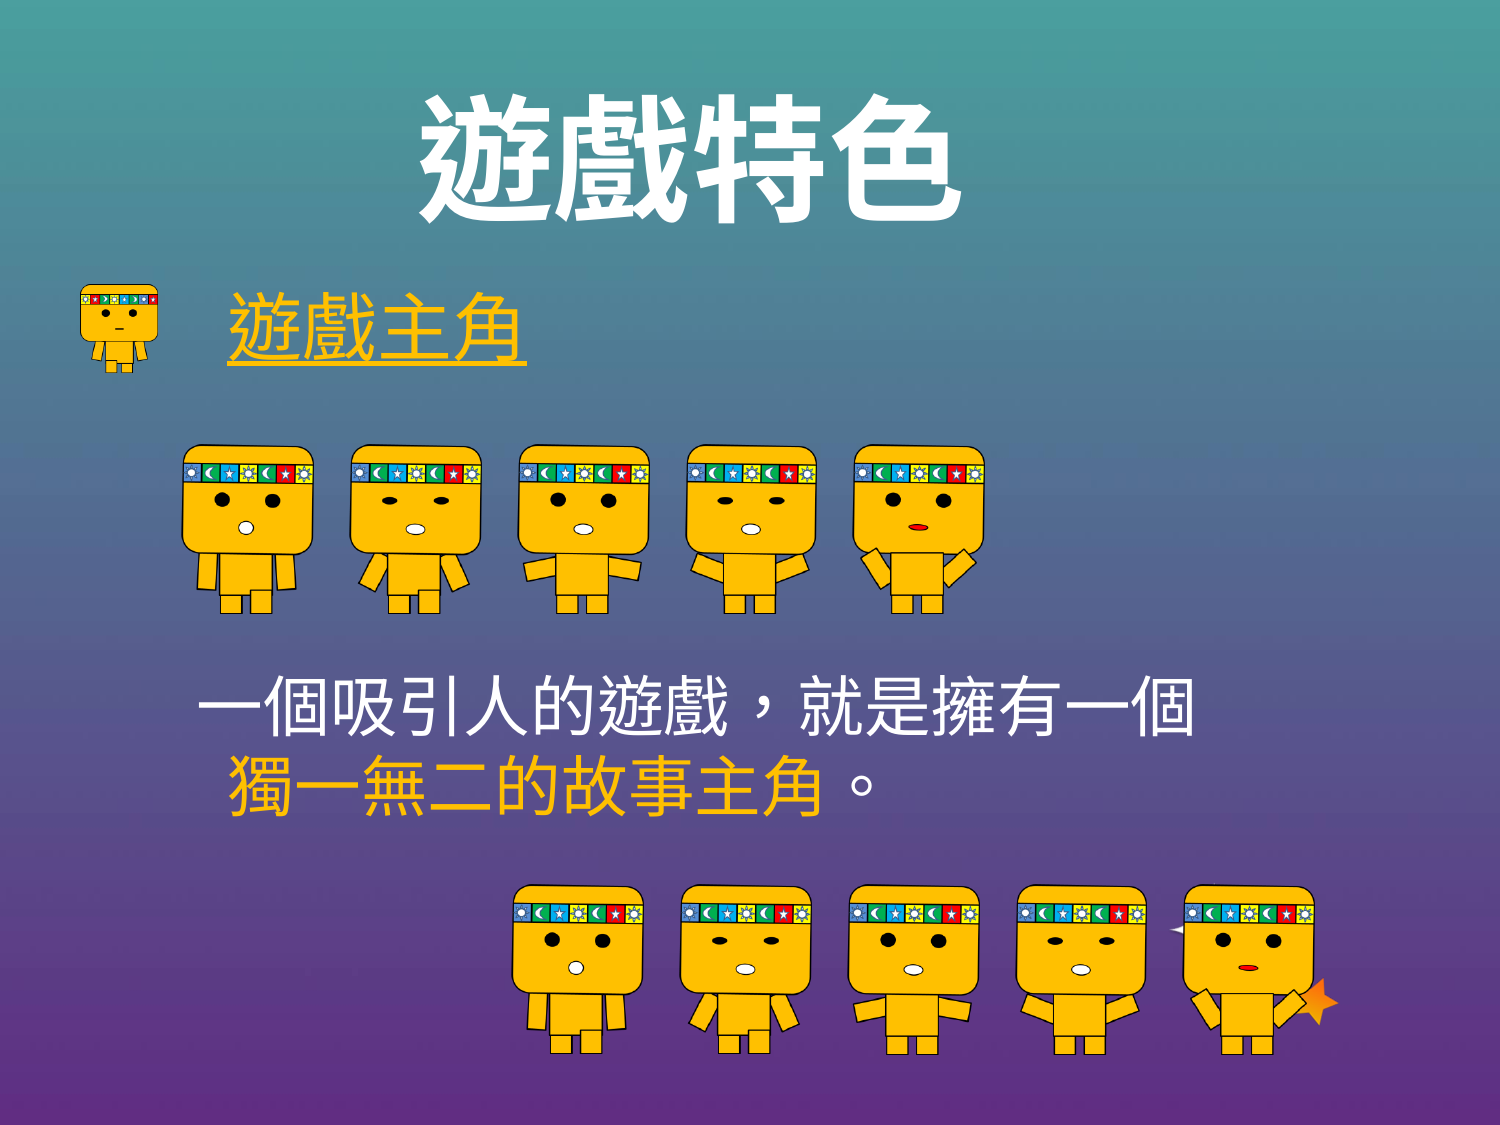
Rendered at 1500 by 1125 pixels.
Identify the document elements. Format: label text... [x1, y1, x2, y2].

text_box 遊戲特色 [401, 66, 1099, 249]
text_box 一個吸引人的遊戲，就是擁有一個 獨一無二的故事主角。 [181, 656, 1373, 834]
text_box 遊戲主角 [212, 273, 909, 380]
picture [0, 0, 1500, 1125]
